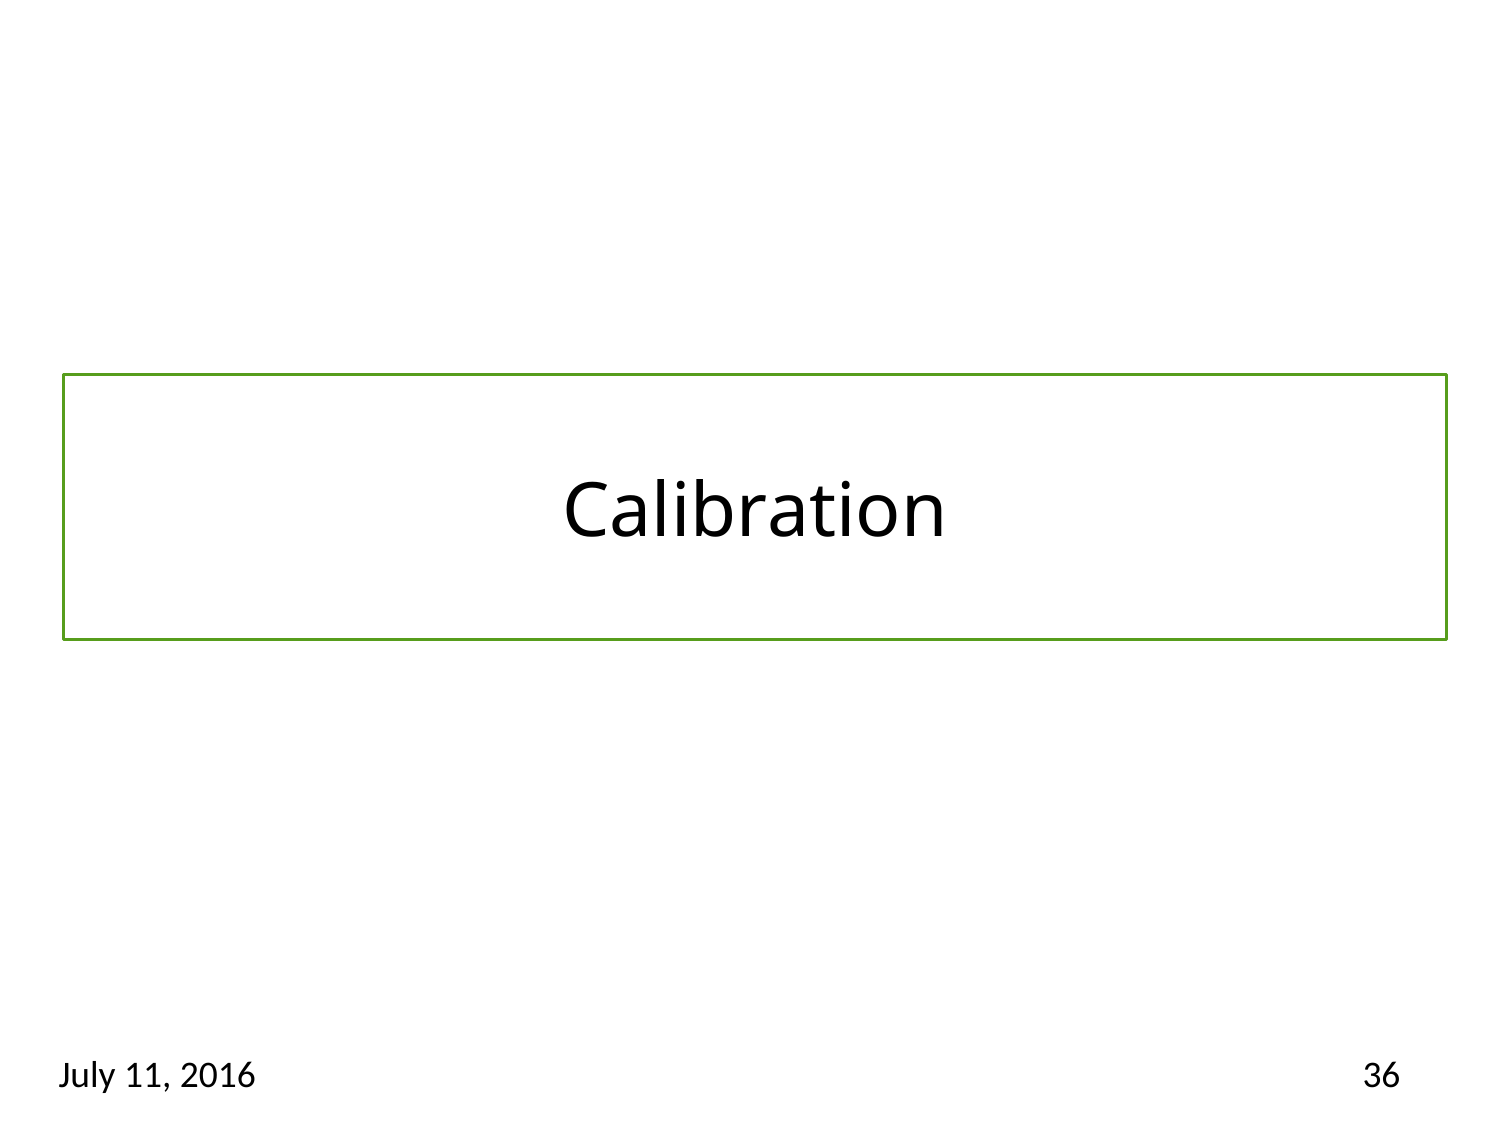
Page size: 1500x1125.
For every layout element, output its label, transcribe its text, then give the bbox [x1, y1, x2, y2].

title Calibration [63, 374, 1447, 640]
